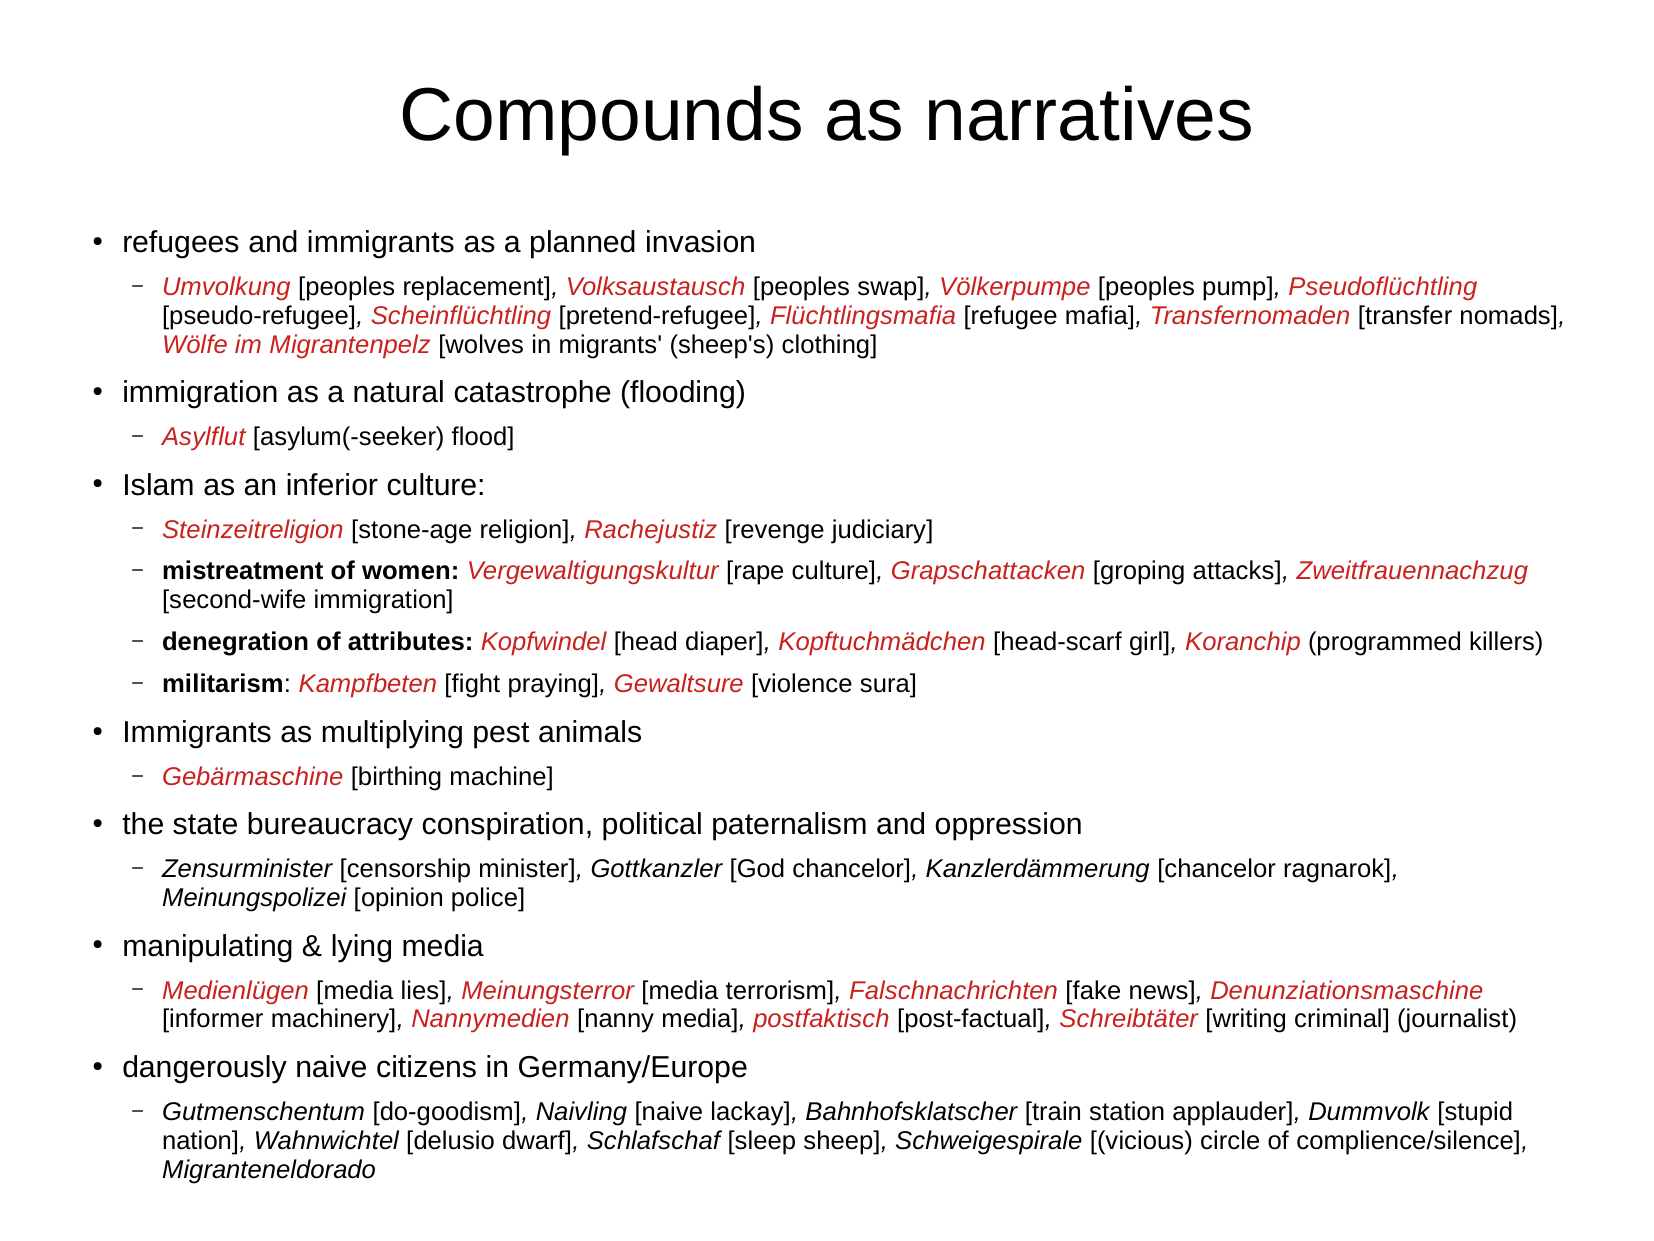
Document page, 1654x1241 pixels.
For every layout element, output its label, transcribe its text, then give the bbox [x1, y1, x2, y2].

list refugees and immigrants as a planned invasion Umvolkung [peoples replacement], Volksaustausch [peoples swap], Völkerpumpe [peoples pump], Pseudoflüchtling [pseudo-refugee], Scheinflüchtling [pretend-refugee], Flüchtlingsmafia [refugee mafia], Transfernomaden [transfer nomads], Wölfe im Migrantenpelz [wolves in migrants' (sheep's) clothing] immigration as a natural catastrophe (flooding) Asylflut [asylum(-seeker) flood] Islam as an inferior culture: Steinzeitreligion [stone-age religion], Rachejustiz [revenge judiciary] mistreatment of women: Vergewaltigungskultur [rape culture], Grapschattacken [groping attacks], Zweitfrauennachzug [second-wife immigration] denegration of attributes: Kopfwindel [head diaper], Kopftuchmädchen [head-scarf girl], Koranchip (programmed killers) militarism: Kampfbeten [fight praying], Gewaltsure [violence sura] Immigrants as multiplying pest animals Gebärmaschine [birthing machine] the state bureaucracy conspiration, political paternalism and oppression Zensurminister [censorship minister], Gottkanzler [God chancelor], Kanzlerdämmerung [chancelor ragnarok], Meinungspolizei [opinion police] manipulating & lying media Medienlügen [media lies], Meinungsterror [media terrorism], Falschnachrichten [fake news], Denunziationsmaschine [informer machinery], Nannymedien [nanny media], postfaktisch [post-factual], Schreibtäter [writing criminal] (journalist) dangerously naive citizens in Germany/Europe Gutmenschentum [do-goodism], Naivling [naive lackay], Bahnhofsklatscher [train station applauder], Dummvolk [stupid nation], Wahnwichtel [delusio dwarf], Schlafschaf [sleep sheep], Schweigespirale [(vicious) circle of complience/silence], Migranteneldorado [82, 225, 1571, 1216]
title Compounds as narratives [82, 49, 1571, 181]
